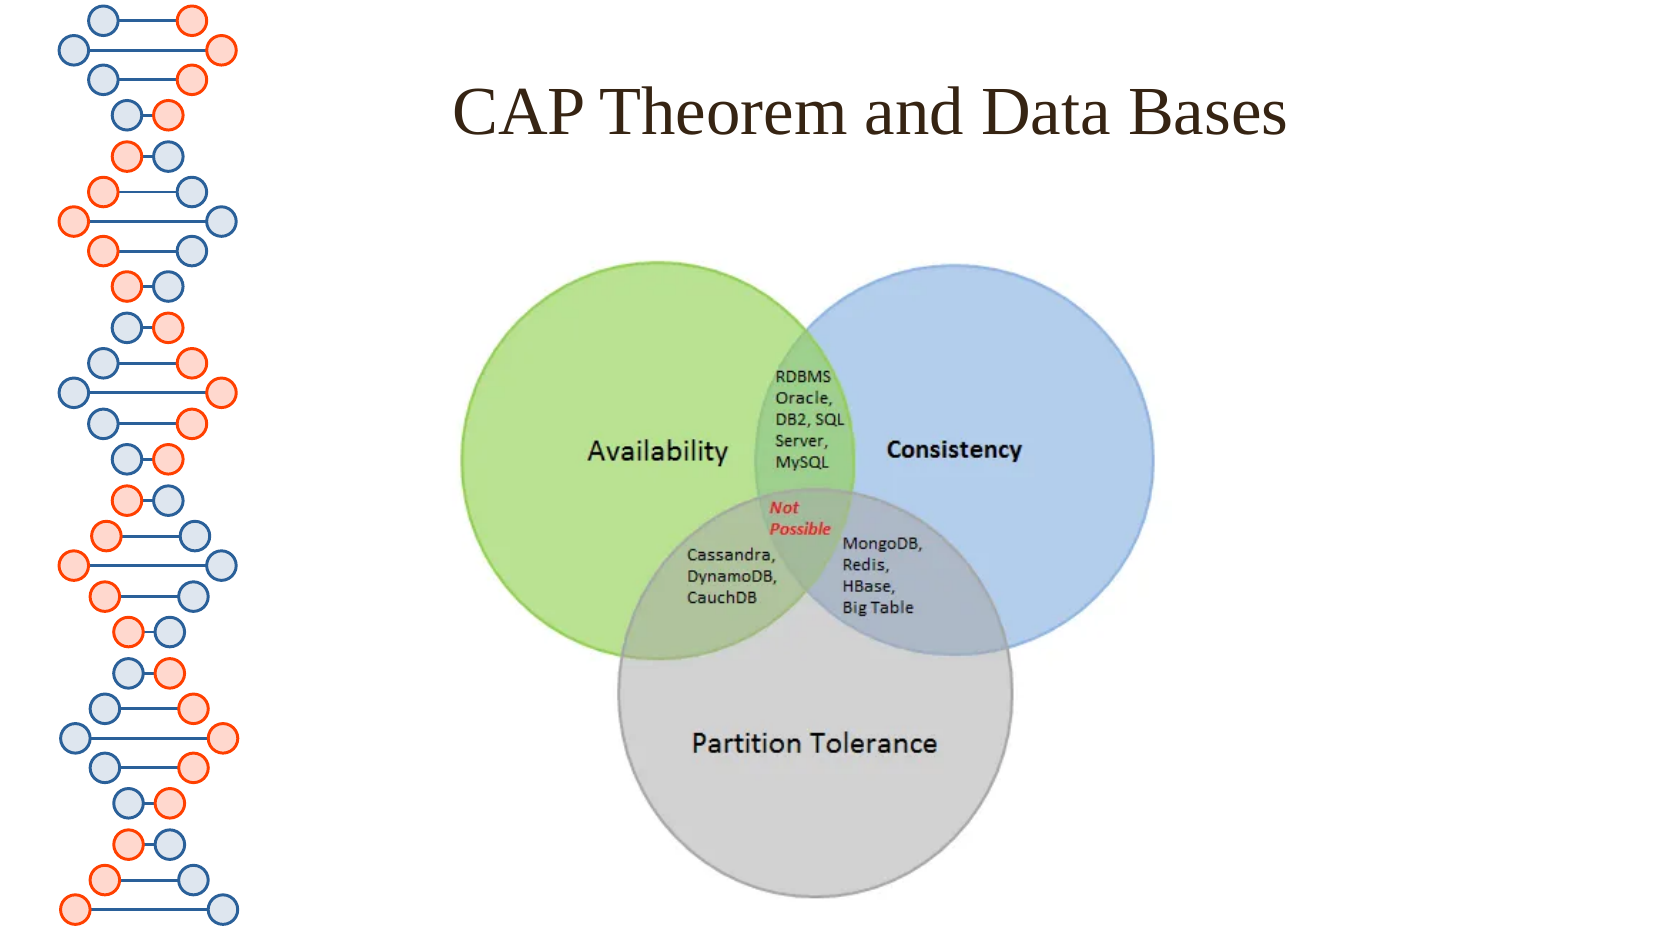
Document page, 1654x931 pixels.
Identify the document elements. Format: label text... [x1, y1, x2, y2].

picture [442, 227, 1229, 917]
title CAP Theorem and Data Bases [206, 34, 1536, 188]
